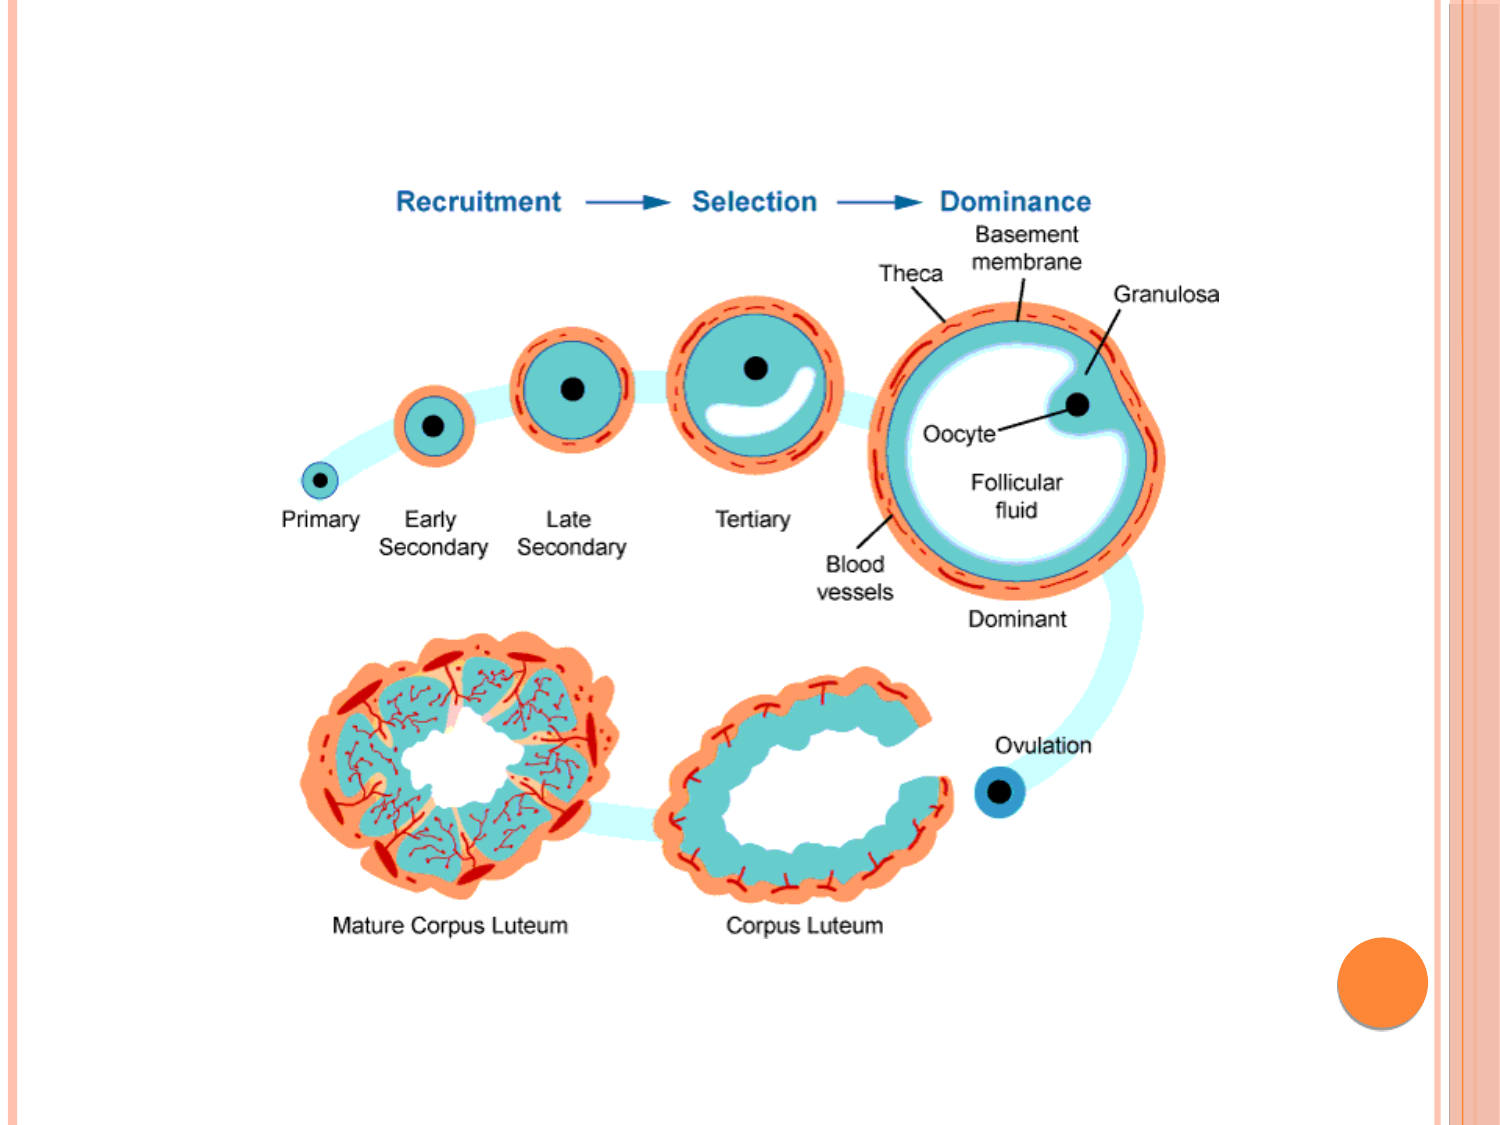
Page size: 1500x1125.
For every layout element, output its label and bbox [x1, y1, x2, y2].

picture [281, 186, 1219, 939]
